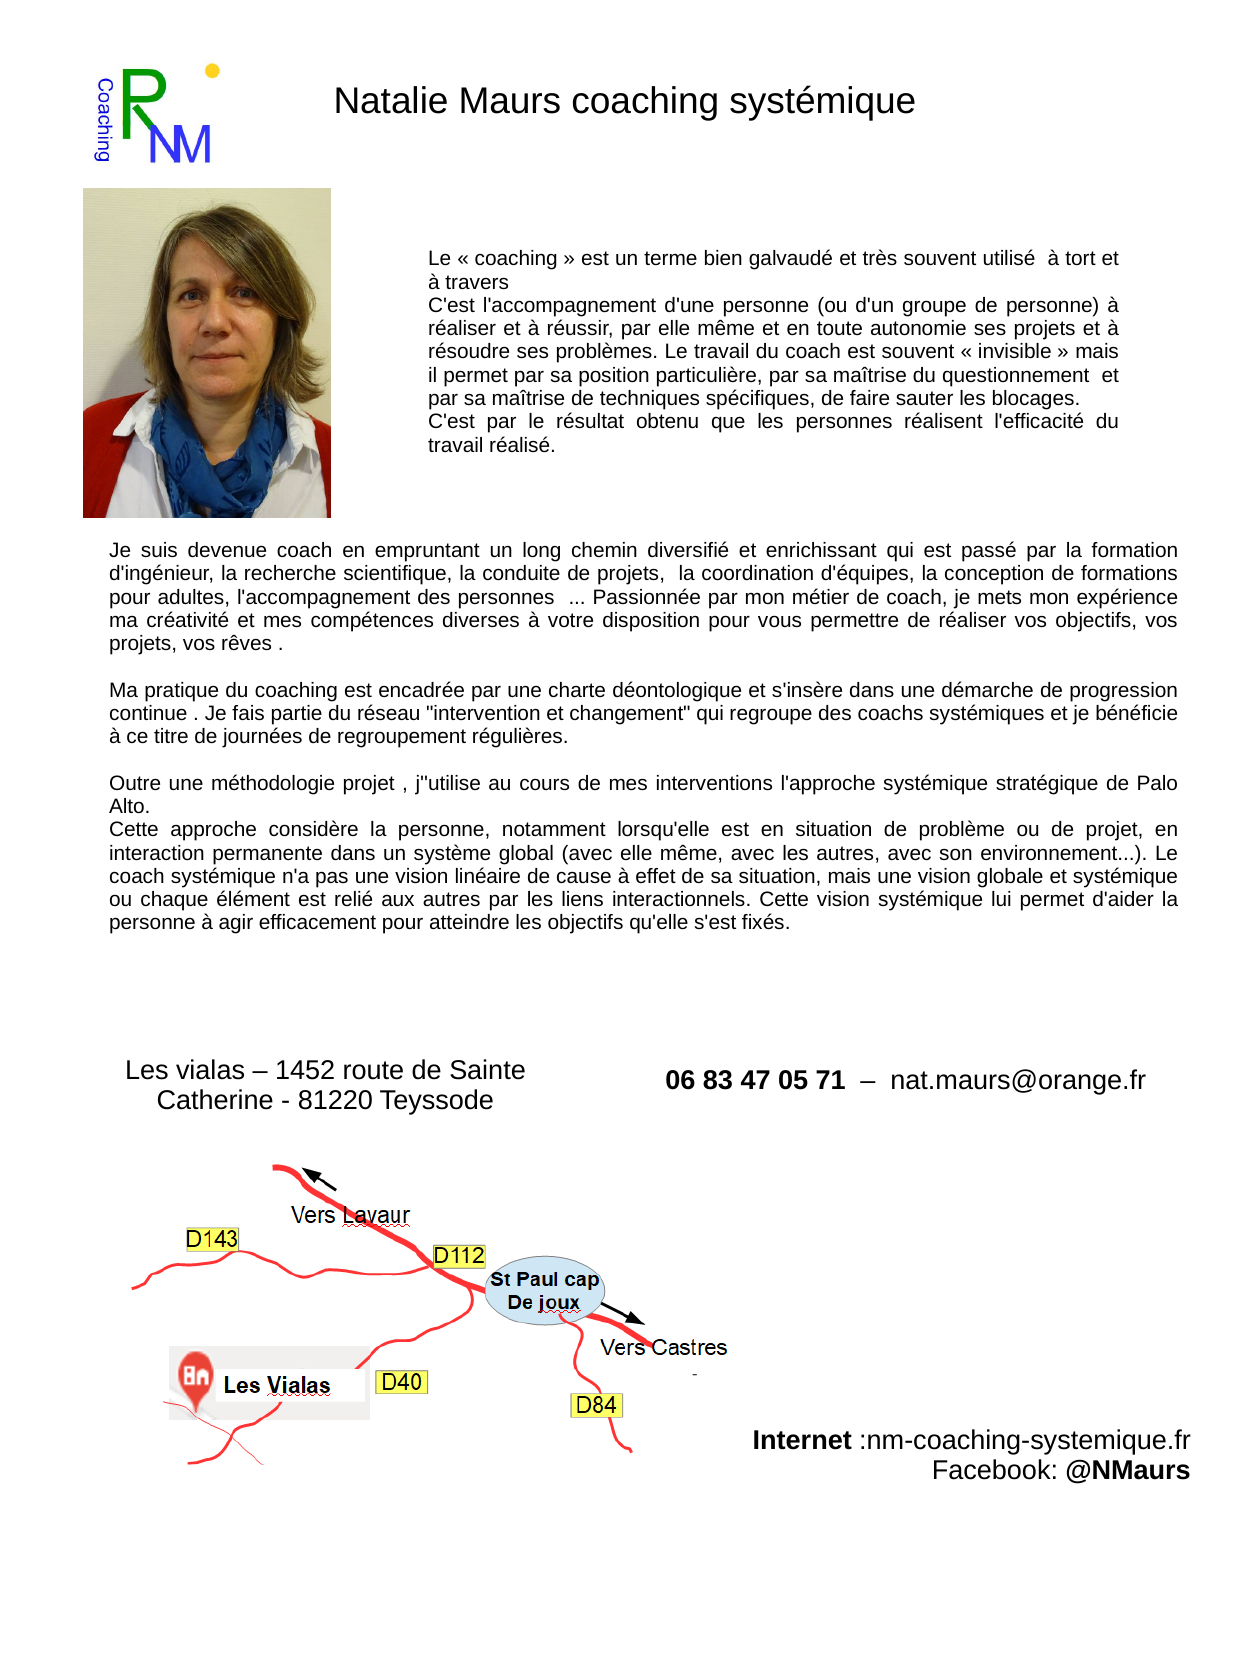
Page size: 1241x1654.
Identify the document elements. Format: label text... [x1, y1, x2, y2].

picture [89, 58, 225, 170]
text_box 06 83 47 05 71 – nat.maurs@orange.fr [625, 1057, 1186, 1134]
text_box Les vialas – 1452 route de Sainte Catherine - 81220 Teyssode [82, 1047, 568, 1123]
text_box Je suis devenue coach en empruntant un long chemin diversifié et enrichissant qui est passé par la formation d'ingénieur, la recherche scientifique, la conduite de projets, la coordination d'équipes, la conception de formations pour adultes, l'accompagnement des personnes ... Passionnée par mon métier de coach, je mets mon expérience ma créativité et mes compétences diverses à votre disposition pour vous permettre de réaliser vos objectifs, vos projets, vos rêves . Ma pratique du coaching est encadrée par une charte déontologique et s'insère dans une démarche de progression continue . Je fais partie du réseau "intervention et changement" qui regroupe des coachs systémiques et je bénéficie à ce titre de journées de regroupement régulières. Outre une méthodologie projet , j''utilise au cours de mes interventions l'approche systémique stratégique de Palo Alto. Cette approche considère la personne, notamment lorsqu'elle est en situation de problème ou de projet, en interaction permanente dans un système global (avec elle même, avec les autres, avec son environnement...). Le coach systémique n'a pas une vision linéaire de cause à effet de sa situation, mais une vision globale et systémique ou chaque élément est relié aux autres par les liens interactionnels. Cette vision systémique lui permet d'aider la personne à agir efficacement pour atteindre les objectifs qu'elle s'est fixés. [94, 531, 1193, 969]
text_box Le « coaching » est un terme bien galvaudé et très souvent utilisé à tort et à travers C'est l'accompagnement d'une personne (ou d'un groupe de personne) à réaliser et à réussir, par elle même et en toute autonomie ses projets et à résoudre ses problèmes. Le travail du coach est souvent « invisible » mais il permet par sa position particulière, par sa maîtrise du questionnement et par sa maîtrise de techniques spécifiques, de faire sauter les blocages. C'est par le résultat obtenu que les personnes réalisent l'efficacité du travail réalisé. [413, 239, 1134, 485]
text_box Internet :nm-coaching-systemique.fr Facebook: @NMaurs [661, 1417, 1206, 1495]
picture [118, 1156, 738, 1465]
picture [83, 188, 331, 518]
text_box Natalie Maurs coaching systémique [318, 72, 995, 130]
